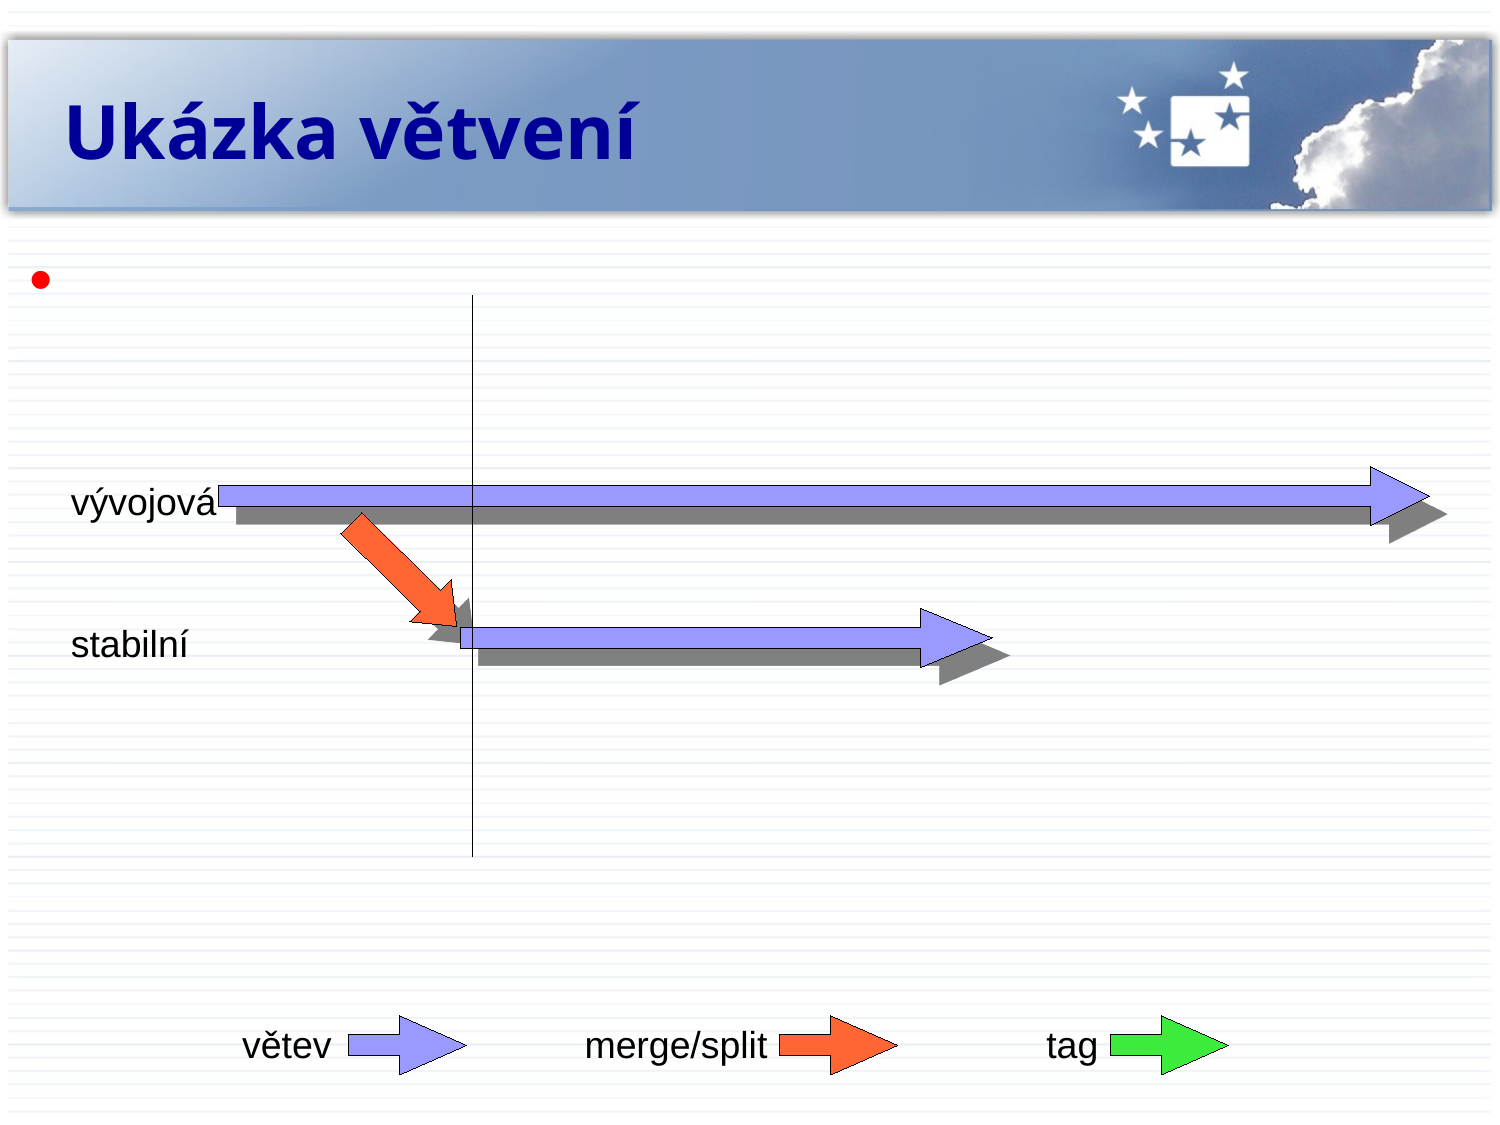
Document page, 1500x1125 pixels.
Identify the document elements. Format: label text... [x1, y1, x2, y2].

text_box merge/split [584, 1021, 768, 1064]
text_box [218, 485, 472, 507]
text_box [1110, 1015, 1229, 1075]
text_box [779, 1015, 898, 1075]
title Ukázka větvení [63, 26, 1414, 229]
list [29, 236, 1481, 1065]
text_box [473, 466, 1430, 526]
text_box [460, 627, 472, 649]
text_box [473, 608, 993, 668]
text_box [348, 1015, 467, 1075]
text_box vývojová [70, 478, 216, 538]
text_box stabilní [70, 620, 190, 663]
picture [0, 0, 1500, 1125]
text_box větev [242, 1021, 332, 1064]
text_box [340, 512, 457, 627]
text_box tag [1046, 1021, 1099, 1064]
